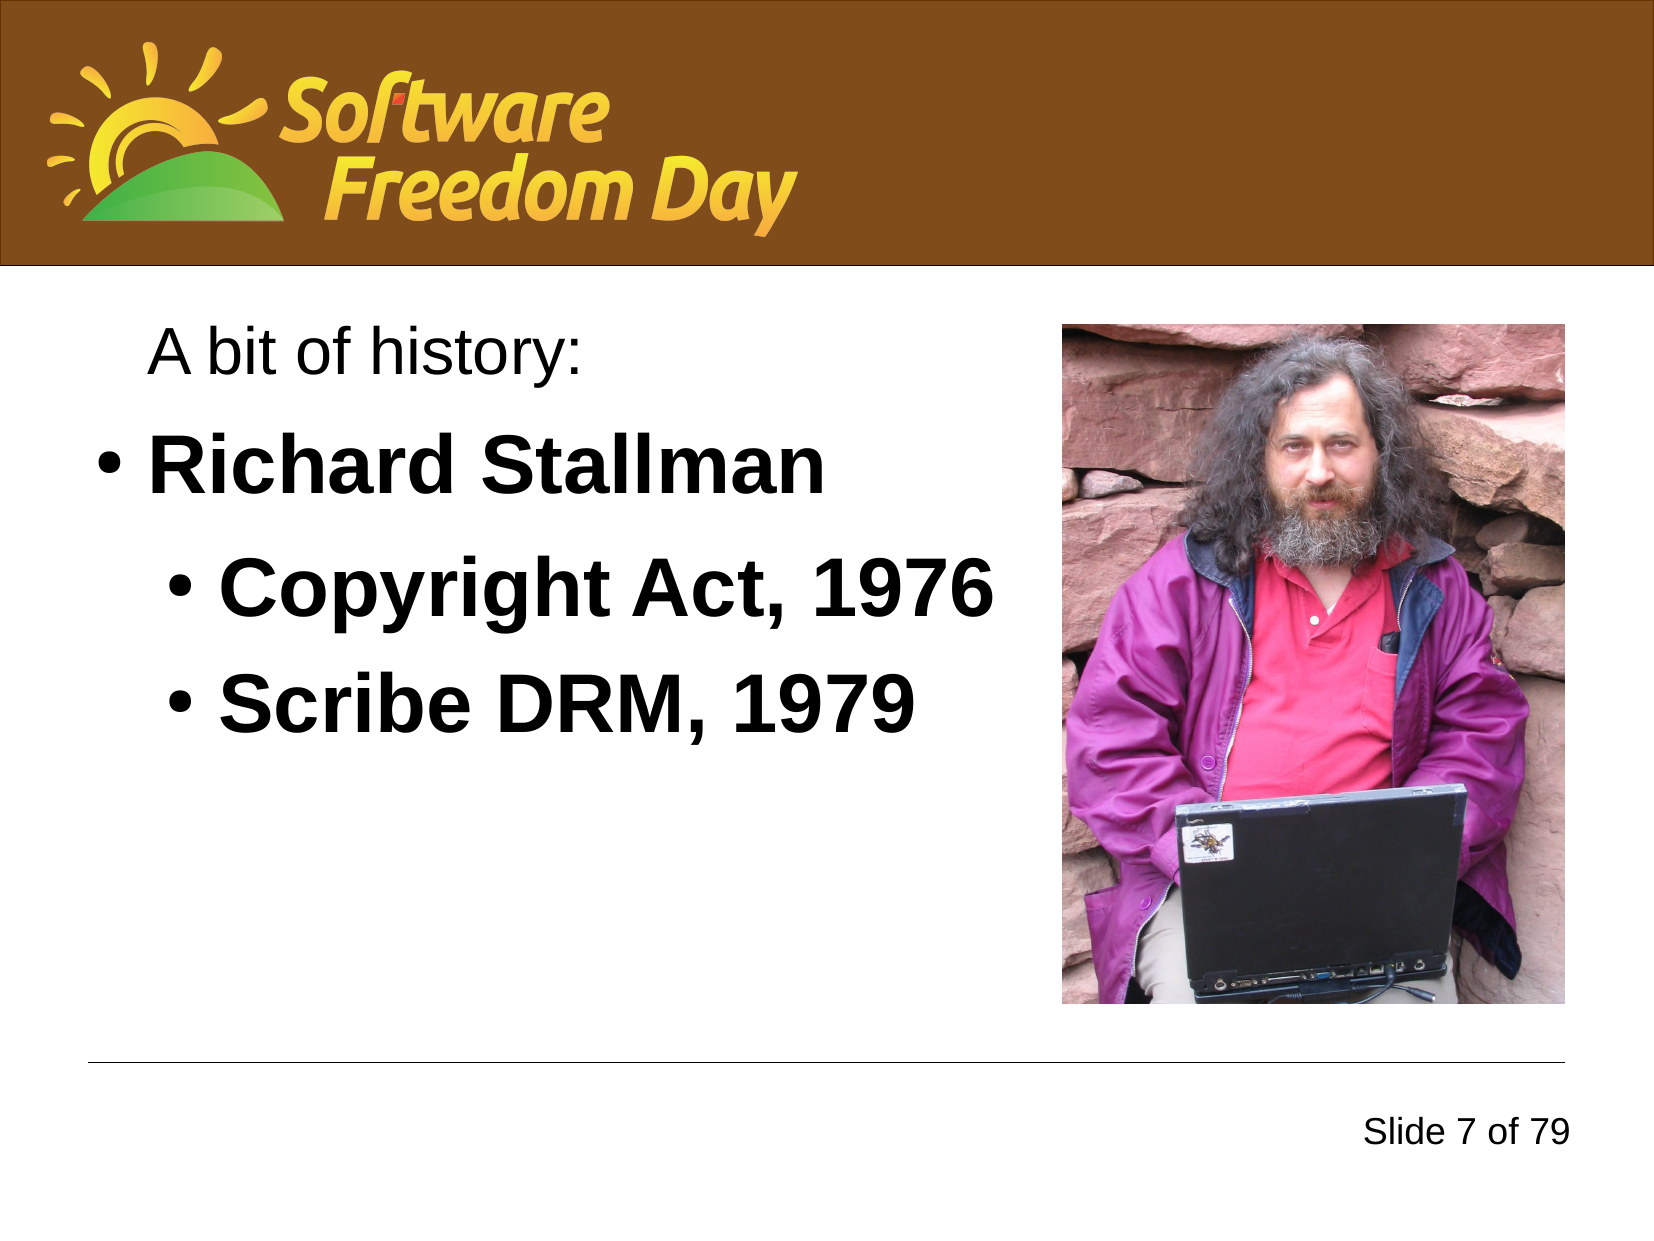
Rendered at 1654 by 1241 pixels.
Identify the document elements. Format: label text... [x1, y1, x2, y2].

picture [1062, 324, 1565, 1004]
list A bit of history: Richard Stallman Copyright Act, 1976 Scribe DRM, 1979 [76, 314, 1034, 1034]
picture [47, 42, 798, 237]
